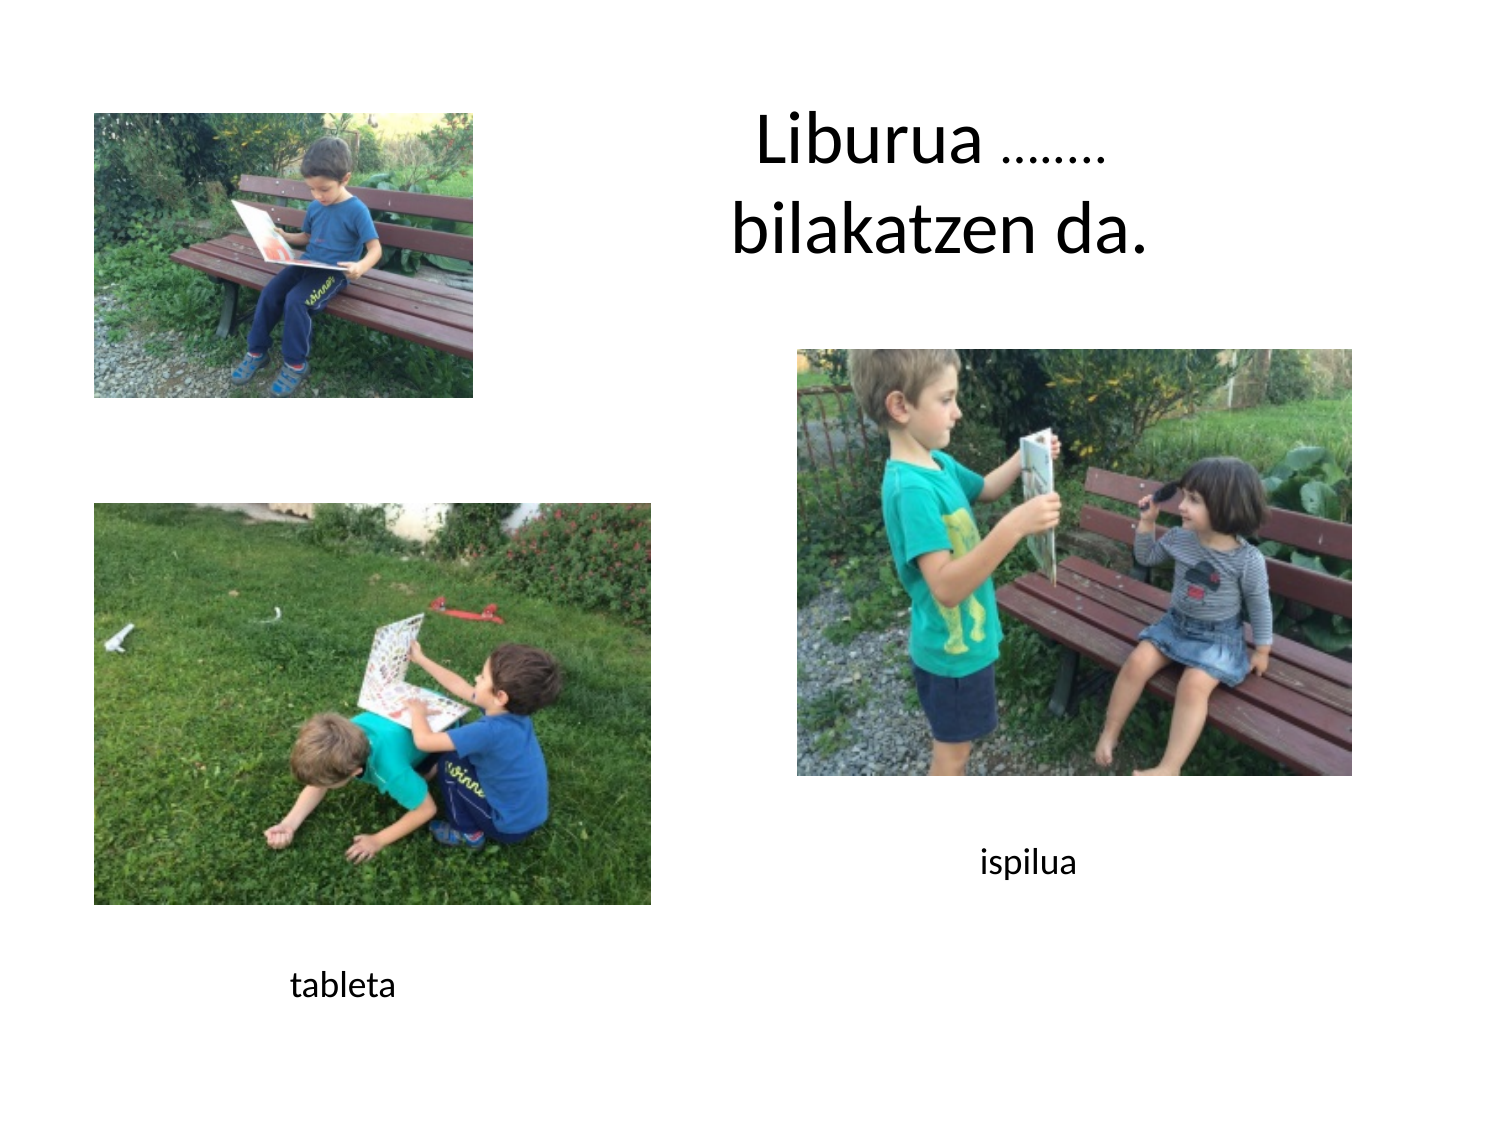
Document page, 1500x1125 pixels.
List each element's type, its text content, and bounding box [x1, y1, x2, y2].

picture [94, 503, 651, 906]
picture [797, 349, 1352, 776]
title Liburua …..... bilakatzen da. [473, 113, 1447, 245]
picture [94, 113, 473, 398]
text_box ispilua [891, 829, 1258, 890]
text_box tableta [64, 952, 622, 1013]
